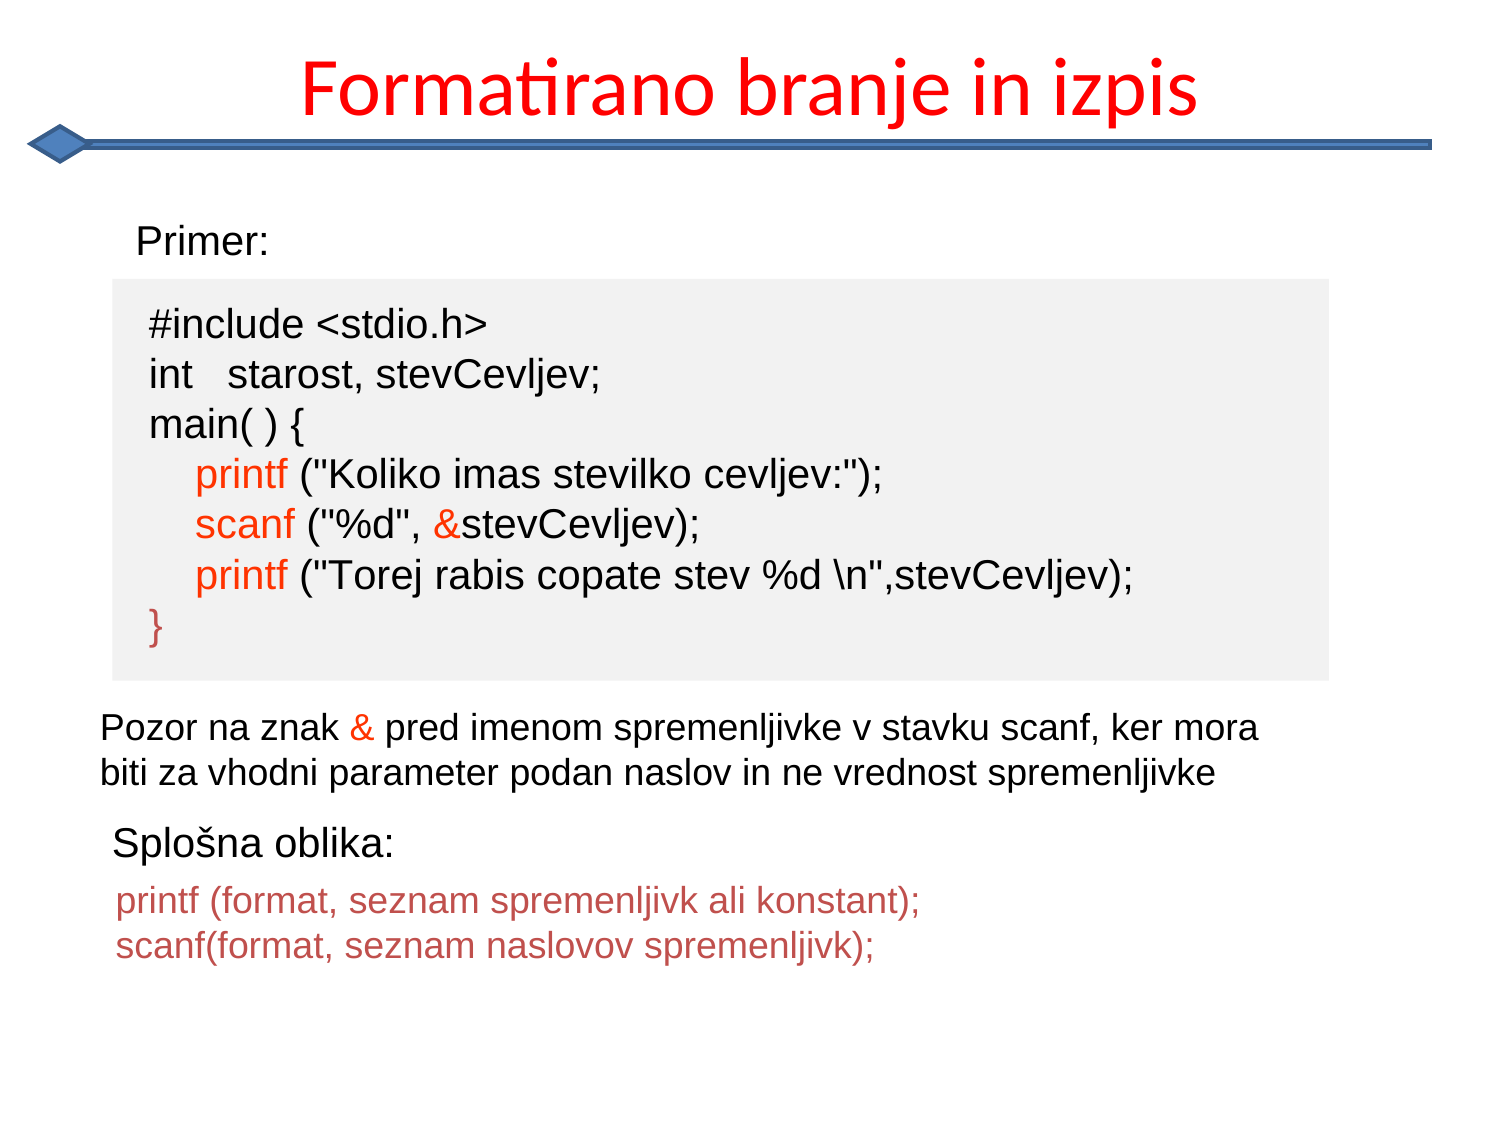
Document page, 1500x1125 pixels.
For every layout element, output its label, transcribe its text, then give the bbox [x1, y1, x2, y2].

text_box Splošna oblika: [97, 808, 411, 874]
title Formatirano branje in izpis [75, 23, 1426, 141]
text_box Primer: [120, 205, 285, 272]
text_box Pozor na znak & pred imenom spremenljivke v stavku scanf, ker mora biti za vhodni parameter podan naslov in ne vrednost spremenljivke [85, 695, 1317, 801]
text_box printf (format, seznam spremenljivk ali konstant); scanf(format, seznam naslovov spremenljivk); [100, 868, 947, 975]
text_box [112, 278, 1329, 681]
text_box #include <stdio.h> int starost, stevCevljev; main( ) { printf ("Koliko imas stevilko cevljev:"); scanf ("%d", &stevCevljev); printf ("Torej rabis copate stev %d \n",stevCevljev); } [134, 289, 1161, 656]
